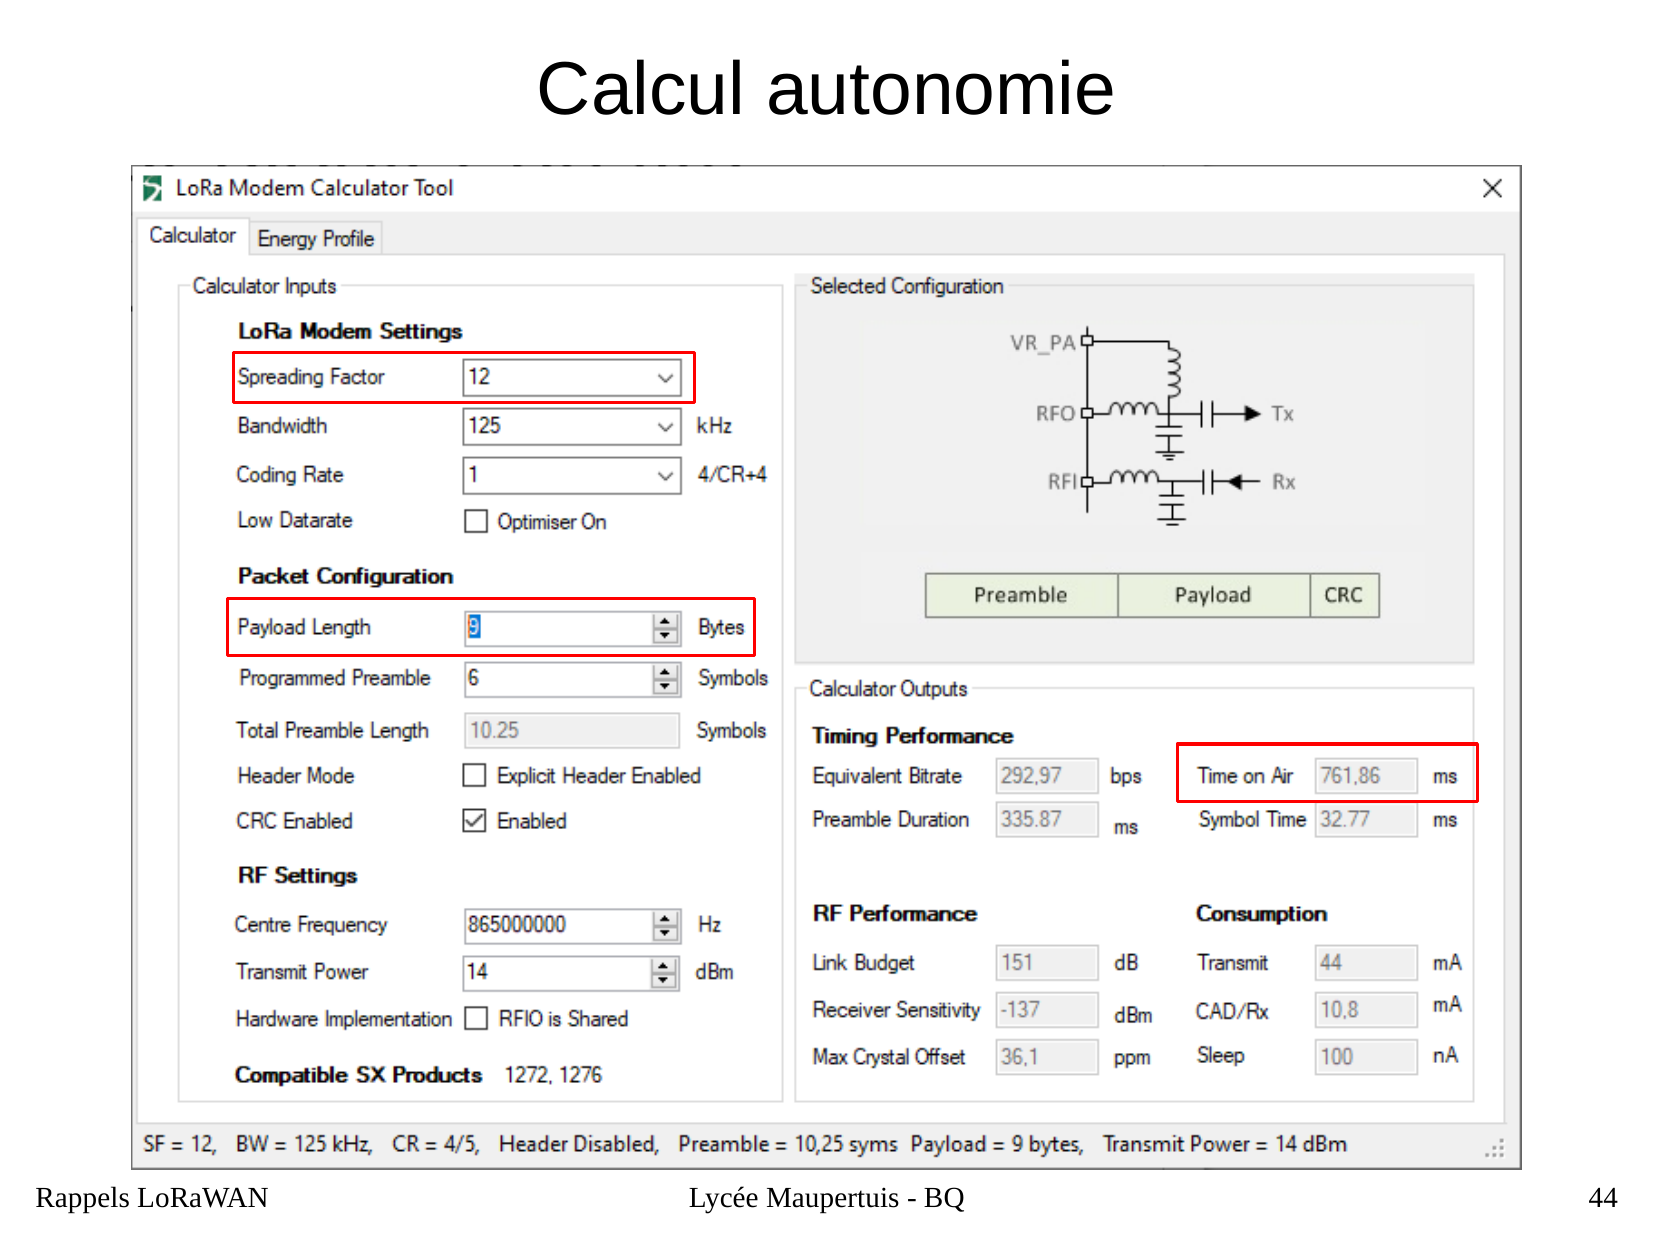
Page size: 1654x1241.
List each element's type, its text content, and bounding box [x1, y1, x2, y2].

title Calcul autonomie [35, 35, 1619, 142]
picture [131, 165, 1522, 1170]
